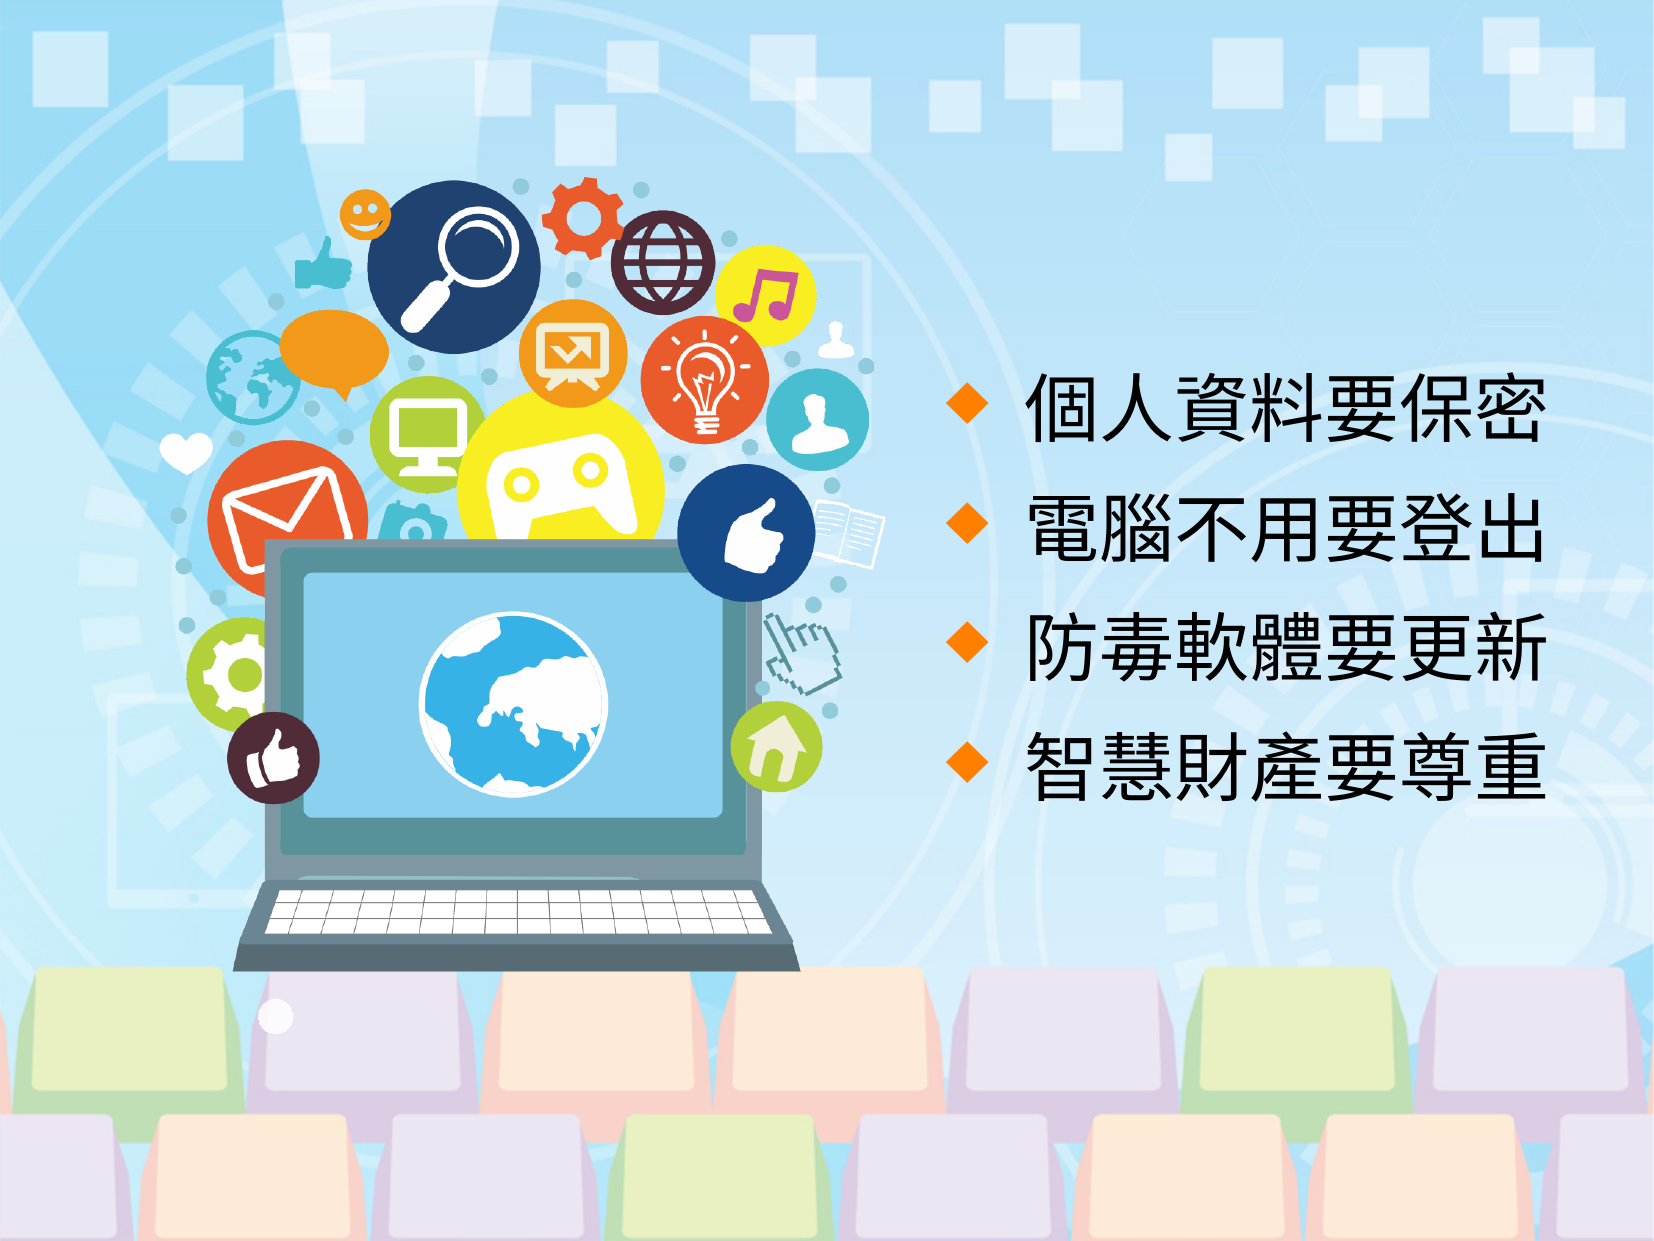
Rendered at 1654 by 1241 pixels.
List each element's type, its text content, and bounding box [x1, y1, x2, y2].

picture [0, 0, 1654, 1241]
text_box 個人資料要保密 電腦不用要登出 防毒軟體要更新 智慧財產要尊重 [931, 354, 1565, 818]
